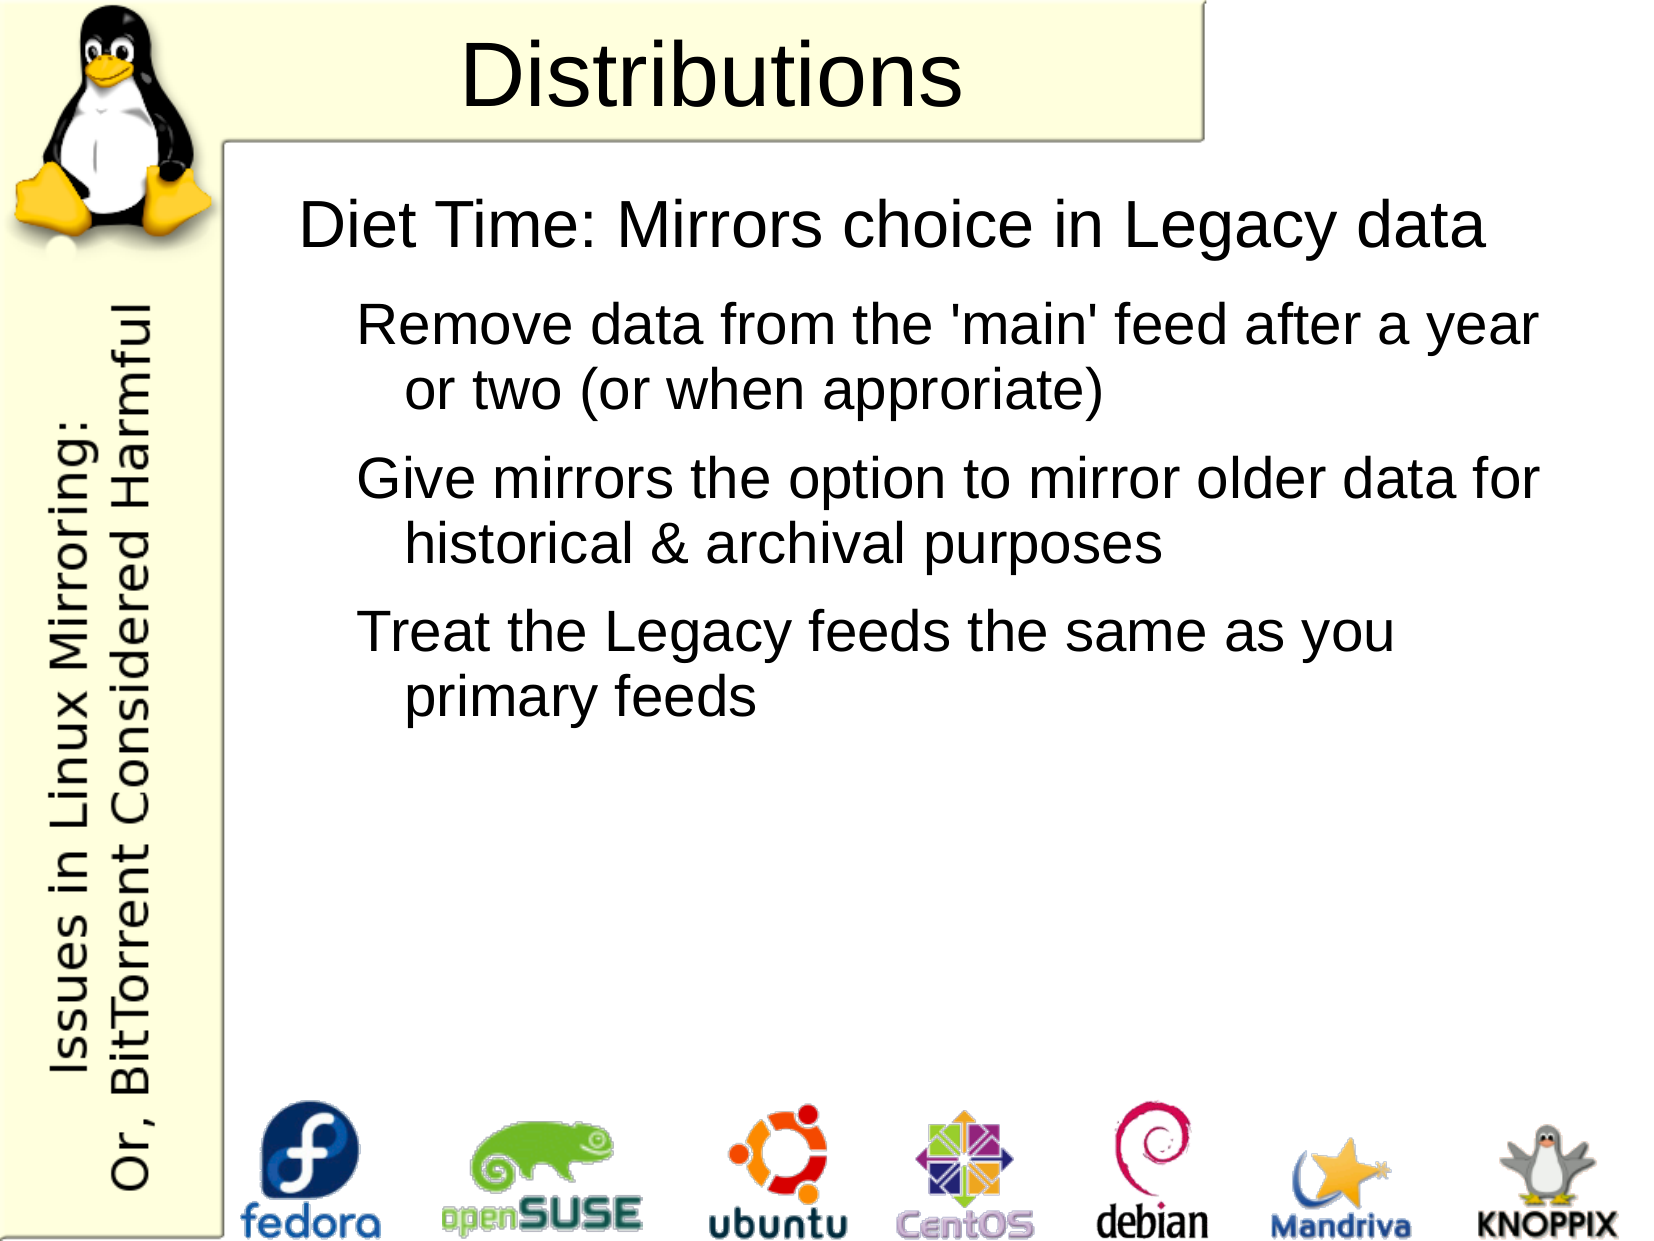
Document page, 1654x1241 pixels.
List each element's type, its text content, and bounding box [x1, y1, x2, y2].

picture [0, 0, 1654, 1241]
list Diet Time: Mirrors choice in Legacy data Remove data from the 'main' feed after a year or two (or when approriate) Give mirrors the option to mirror older data for historical & archival purposes Treat the Legacy feeds the same as you primary feeds [262, 187, 1575, 730]
title Distributions [224, 0, 1200, 151]
